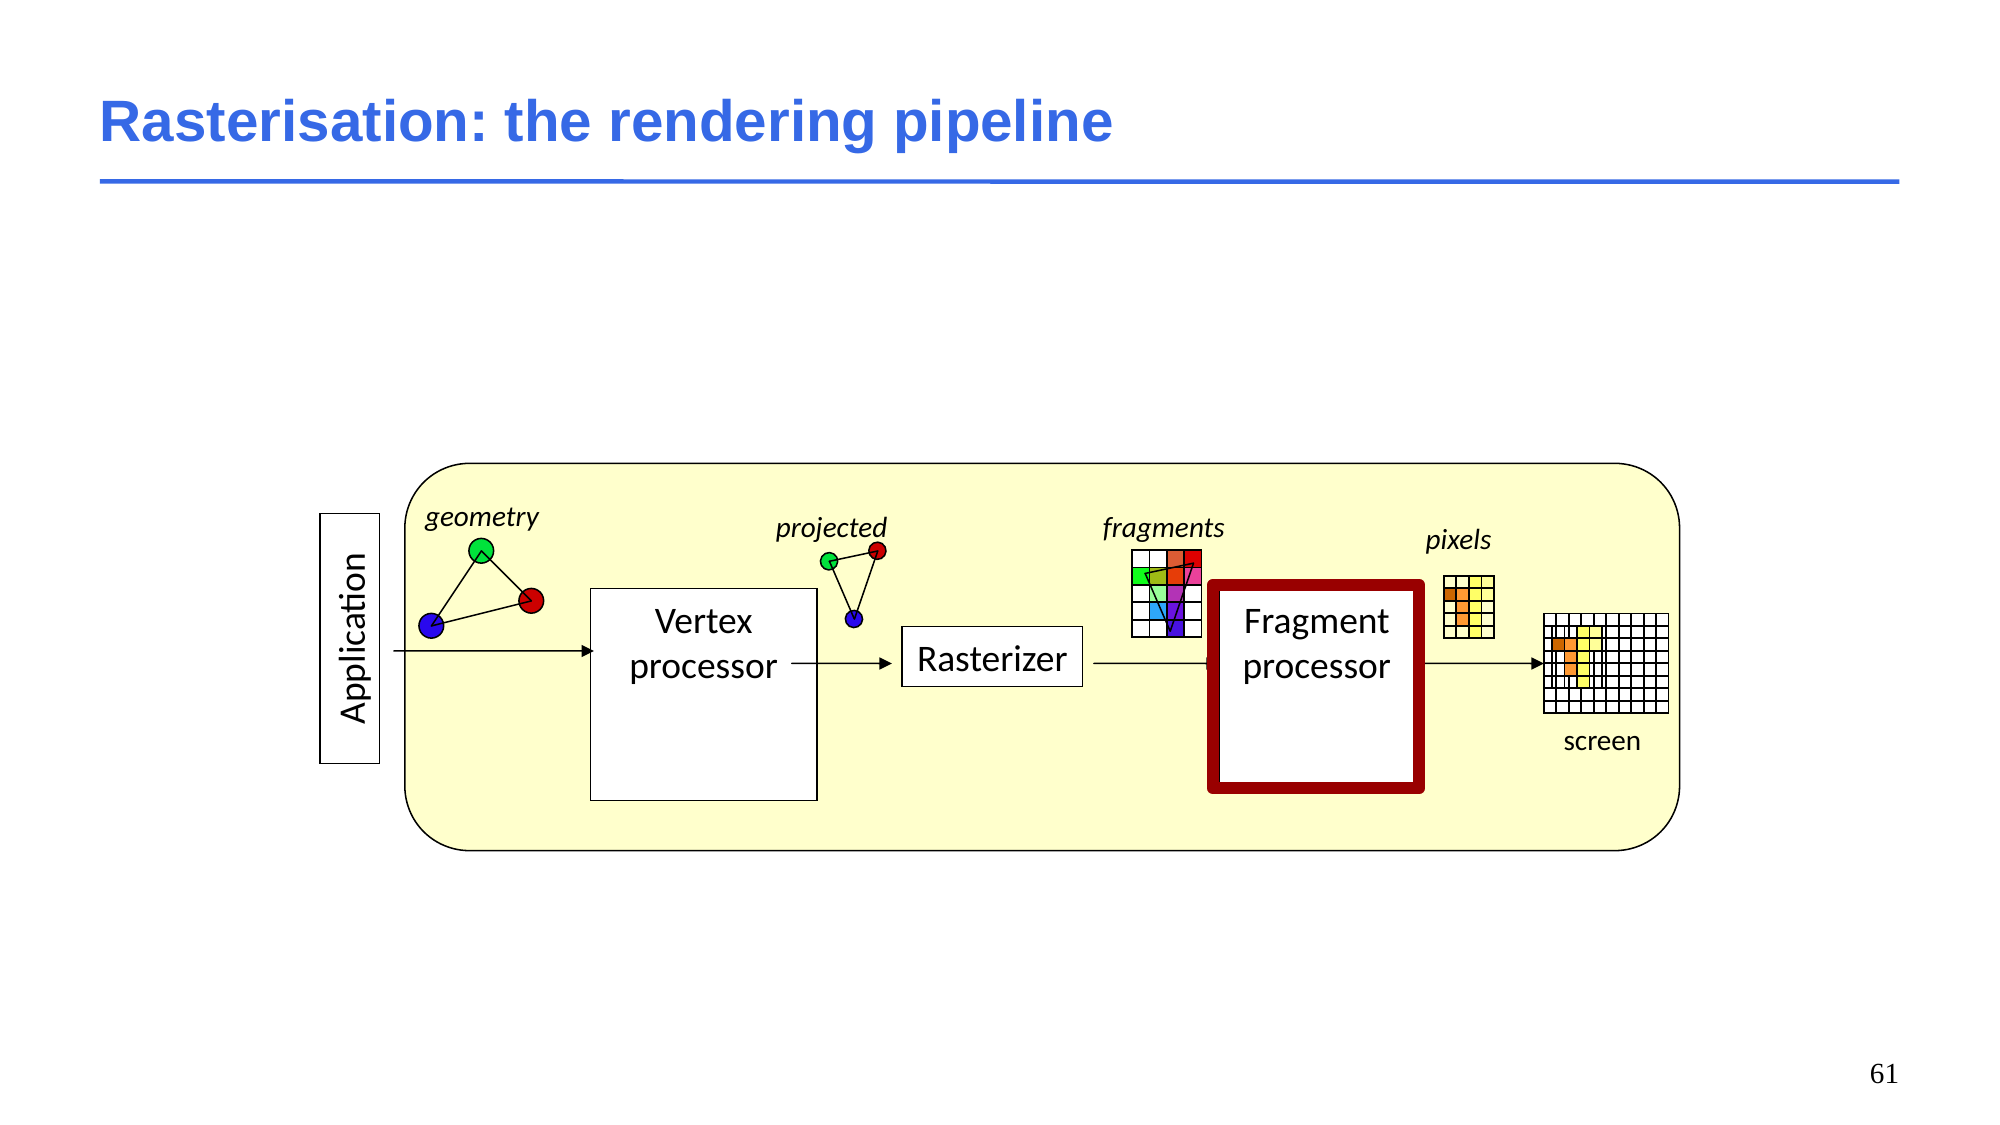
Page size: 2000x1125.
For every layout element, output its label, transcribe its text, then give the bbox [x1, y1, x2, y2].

text_box Fragment processor [1219, 591, 1413, 782]
title Rasterisation: the rendering pipeline [99, 27, 1900, 215]
text_box projected [761, 500, 903, 551]
text_box [404, 463, 1680, 851]
text_box Application [319, 513, 380, 764]
text_box Rasterizer [902, 626, 1083, 687]
text_box pixels [1410, 513, 1507, 564]
text_box fragments [1088, 500, 1240, 551]
text_box screen [1548, 713, 1657, 764]
text_box Vertex processor [590, 588, 818, 801]
text_box geometry [410, 490, 554, 540]
